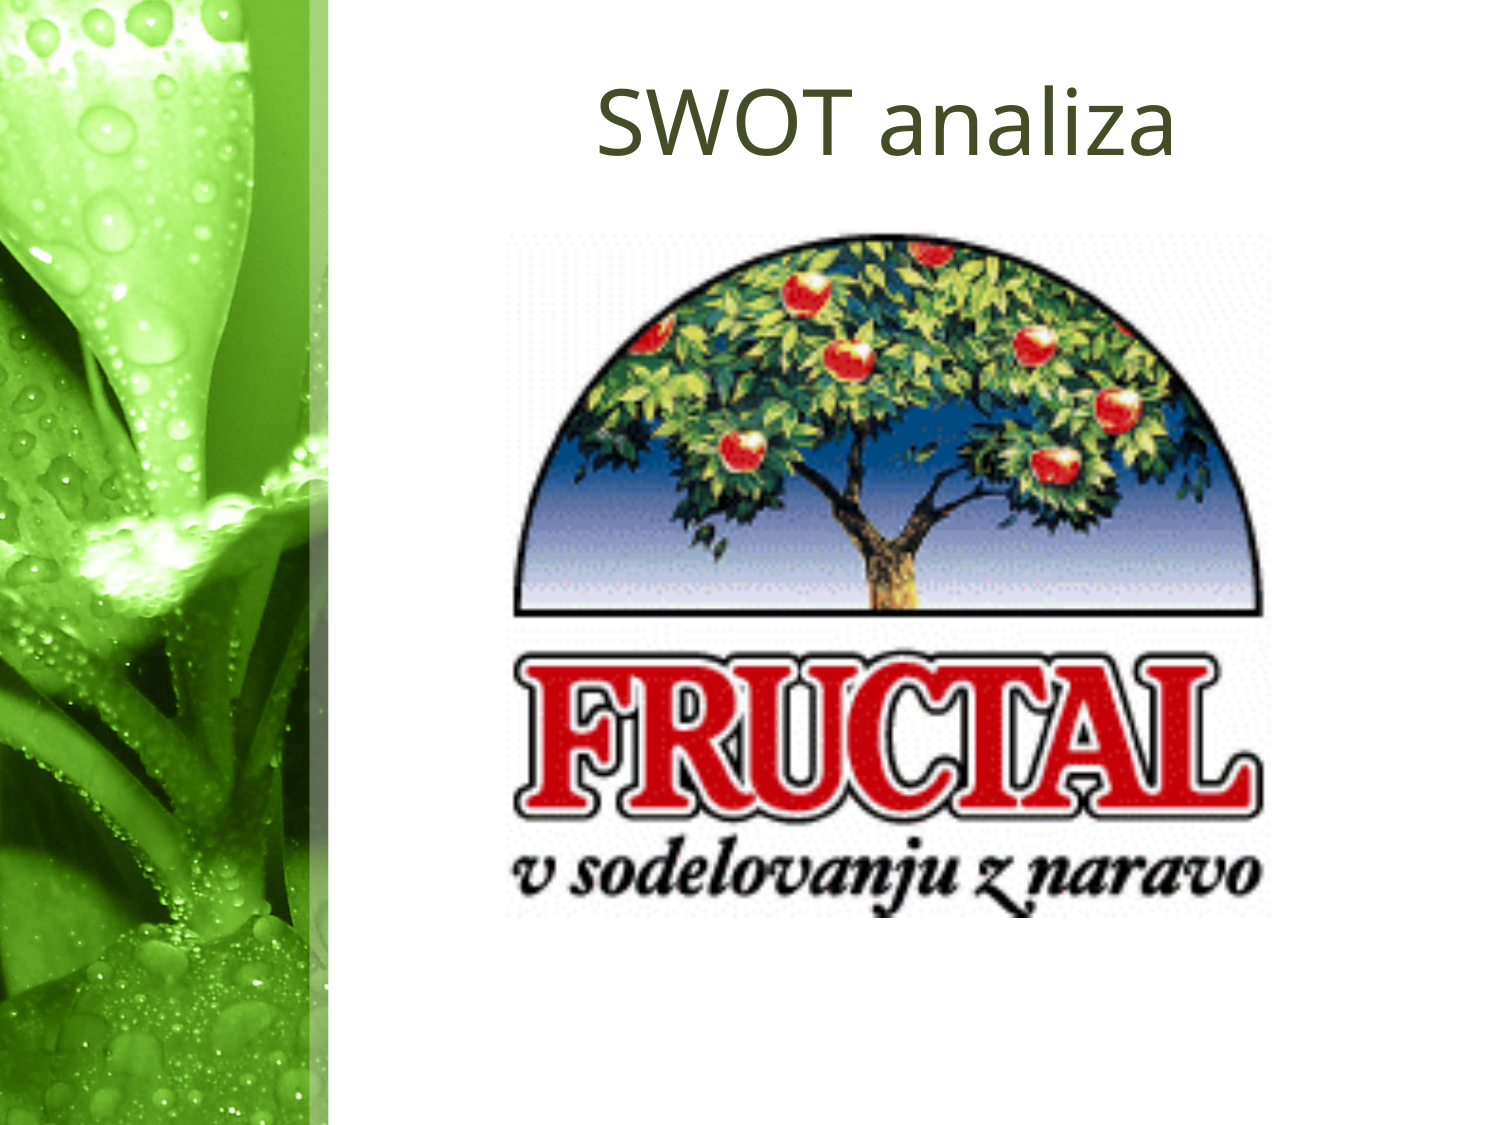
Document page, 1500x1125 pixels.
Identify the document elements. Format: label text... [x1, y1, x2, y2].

picture [0, 0, 1500, 1125]
title SWOT analiza [337, 37, 1438, 201]
